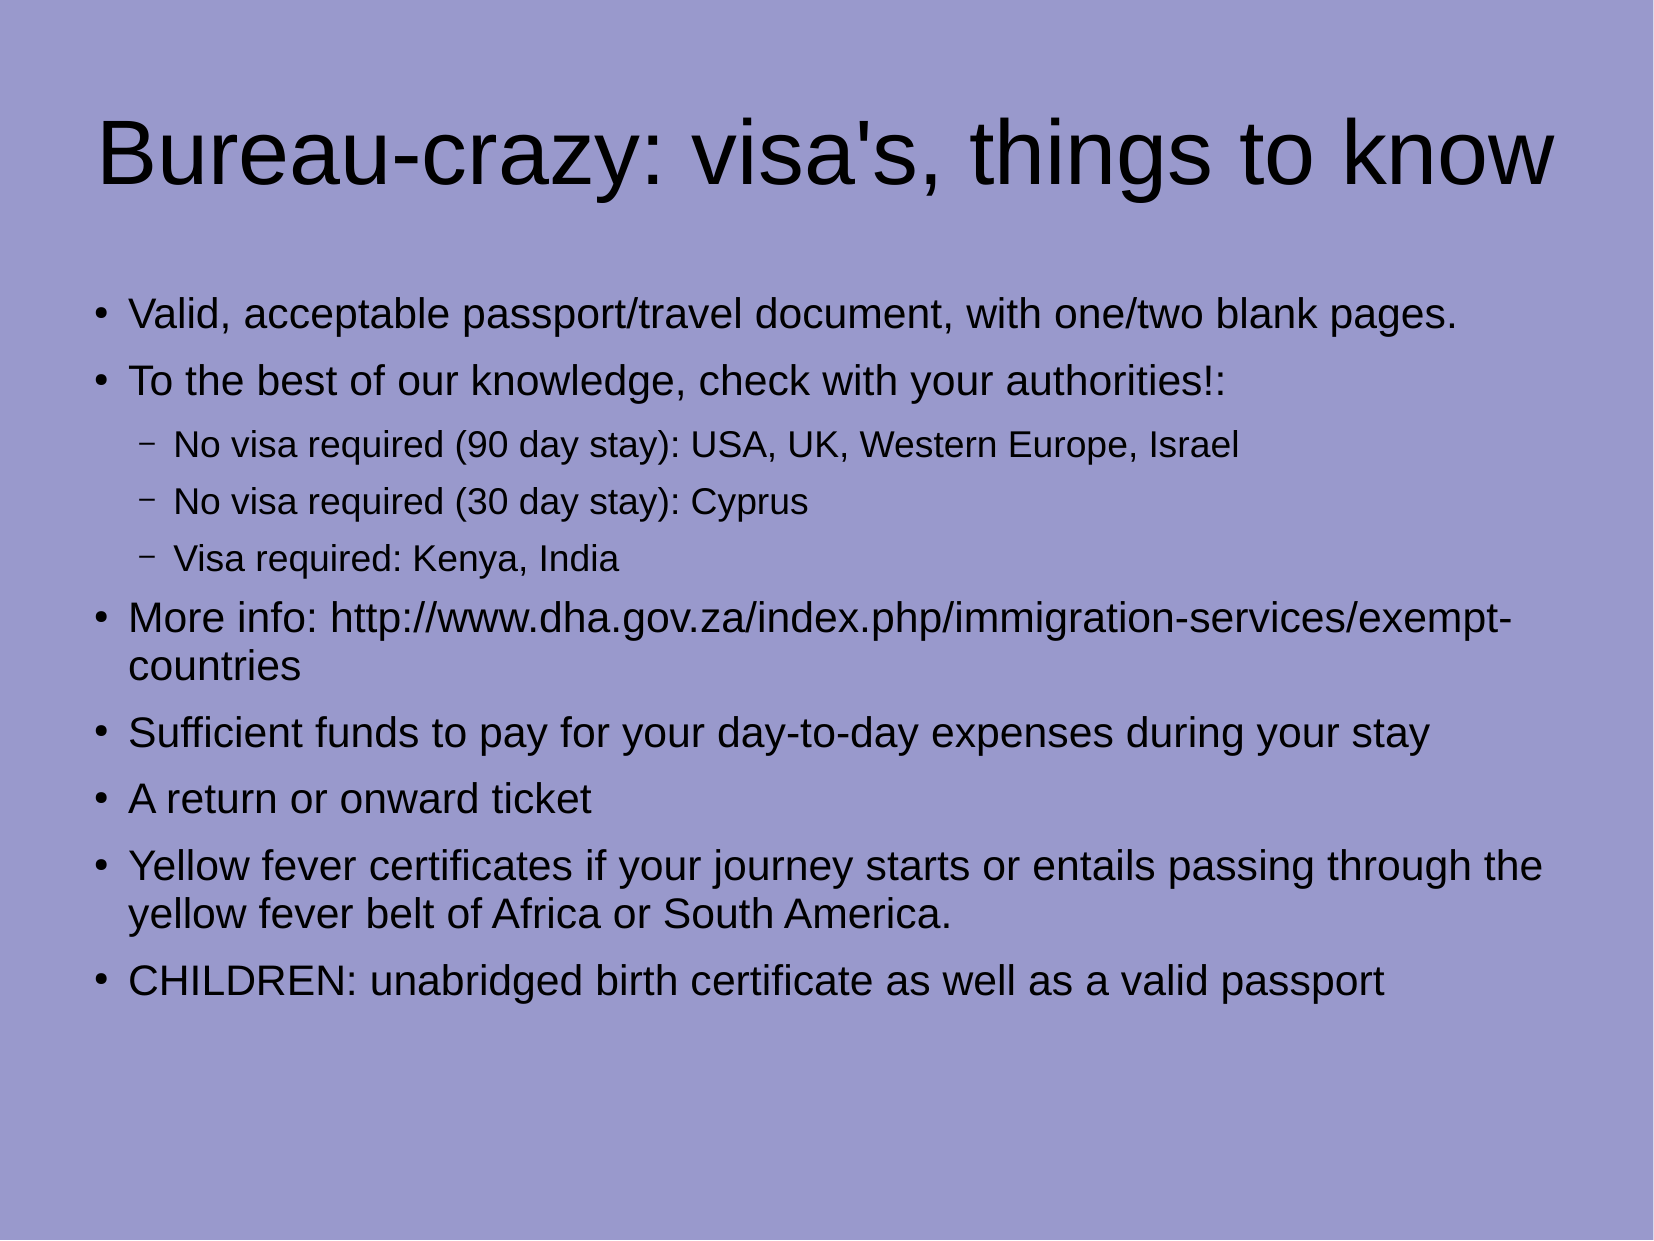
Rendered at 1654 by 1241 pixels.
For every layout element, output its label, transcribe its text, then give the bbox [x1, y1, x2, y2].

list Valid, acceptable passport/travel document, with one/two blank pages. To the best of our knowledge, check with your authorities!: No visa required (90 day stay): USA, UK, Western Europe, Israel No visa required (30 day stay): Cyprus Visa required: Kenya, India More info: http://www.dha.gov.za/index.php/immigration-services/exempt-countries Sufficient funds to pay for your day-to-day expenses during your stay A return or onward ticket Yellow fever certificates if your journey starts or entails passing through the yellow fever belt of Africa or South America. CHILDREN: unabridged birth certificate as well as a valid passport [82, 290, 1571, 1010]
title Bureau-crazy: visa's, things to know [82, 49, 1571, 257]
